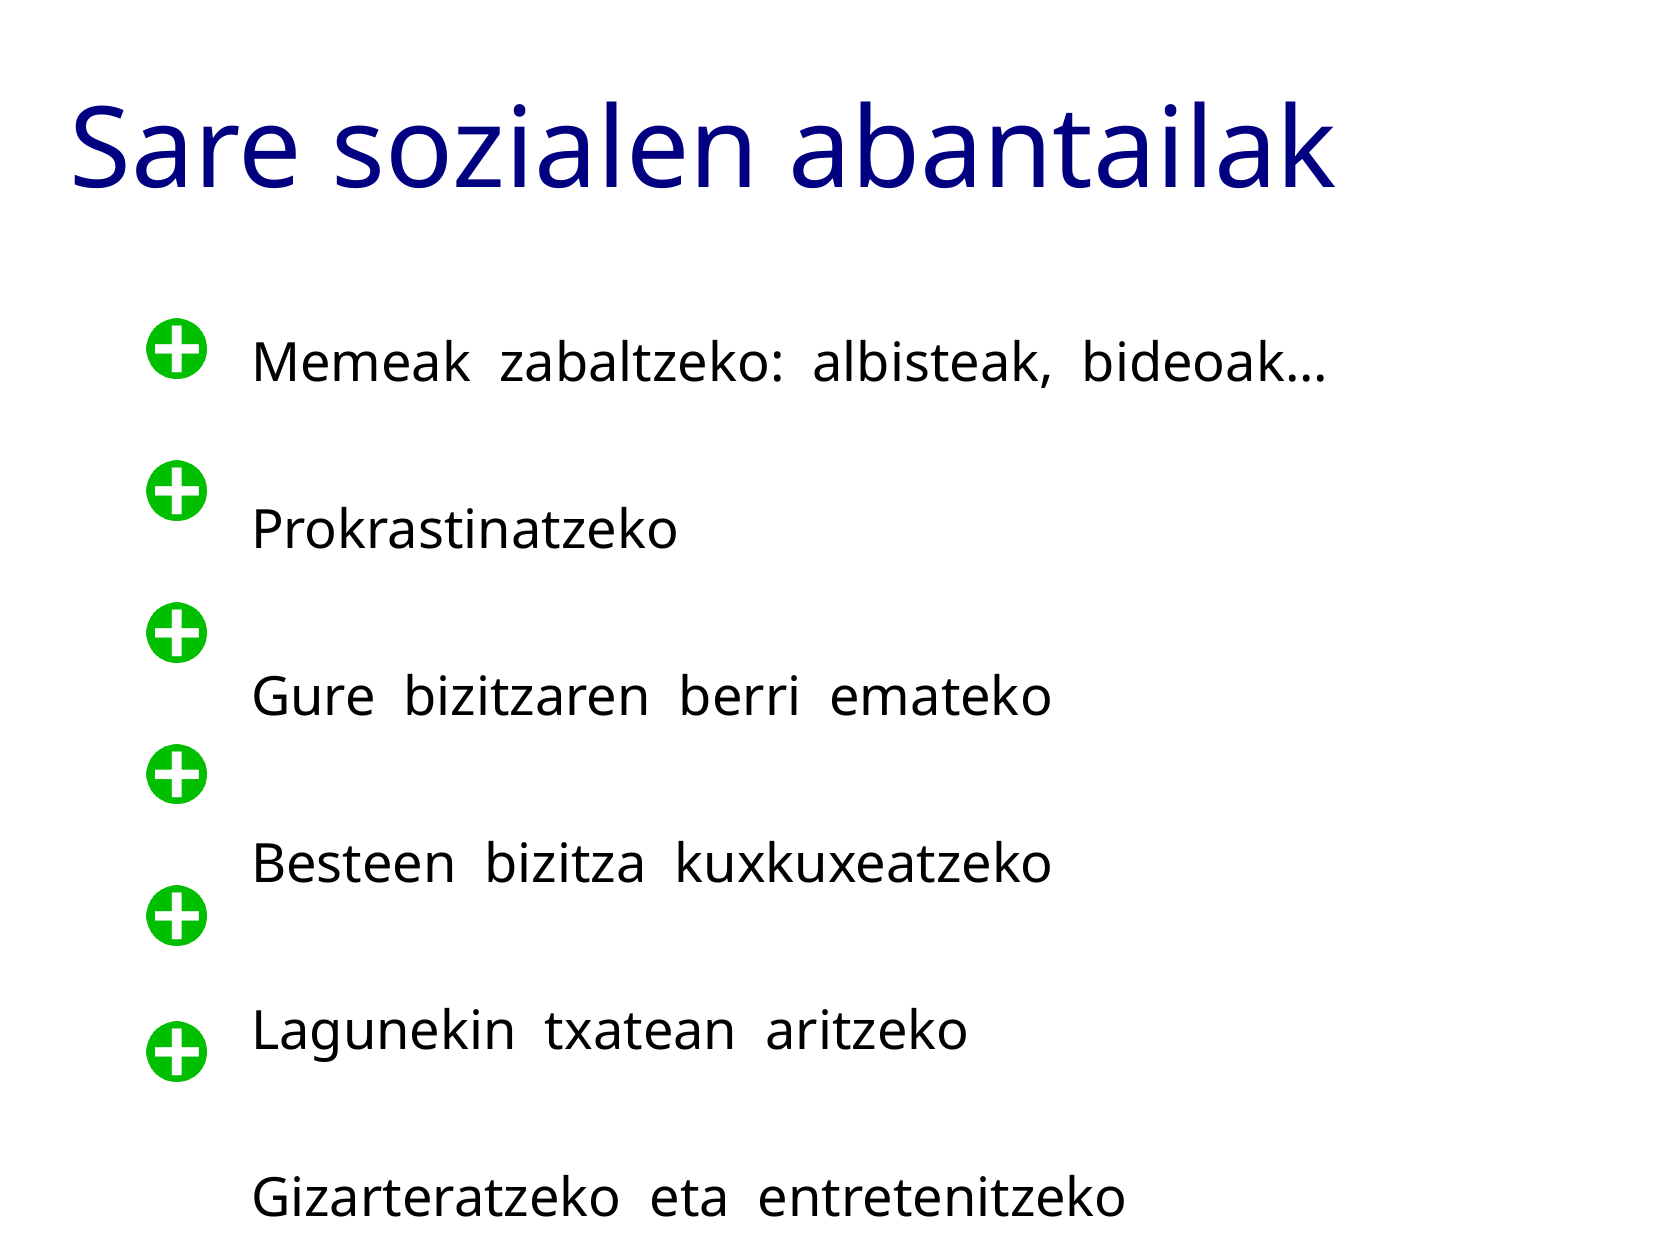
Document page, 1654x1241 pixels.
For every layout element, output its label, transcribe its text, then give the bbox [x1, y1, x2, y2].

picture [146, 318, 207, 379]
picture [146, 1021, 207, 1082]
picture [146, 602, 207, 663]
picture [146, 744, 207, 804]
picture [146, 885, 207, 946]
text_box Memeak zabaltzeko: albisteak, bideoak... Prokrastinatzeko Gure bizitzaren berri emateko Besteen bizitza kuxkuxeatzeko Lagunekin txatean aritzeko Gizarteratzeko eta entretenitzeko [236, 316, 1536, 1095]
picture [146, 460, 207, 521]
text_box Sare sozialen abantailak [55, 59, 1582, 207]
